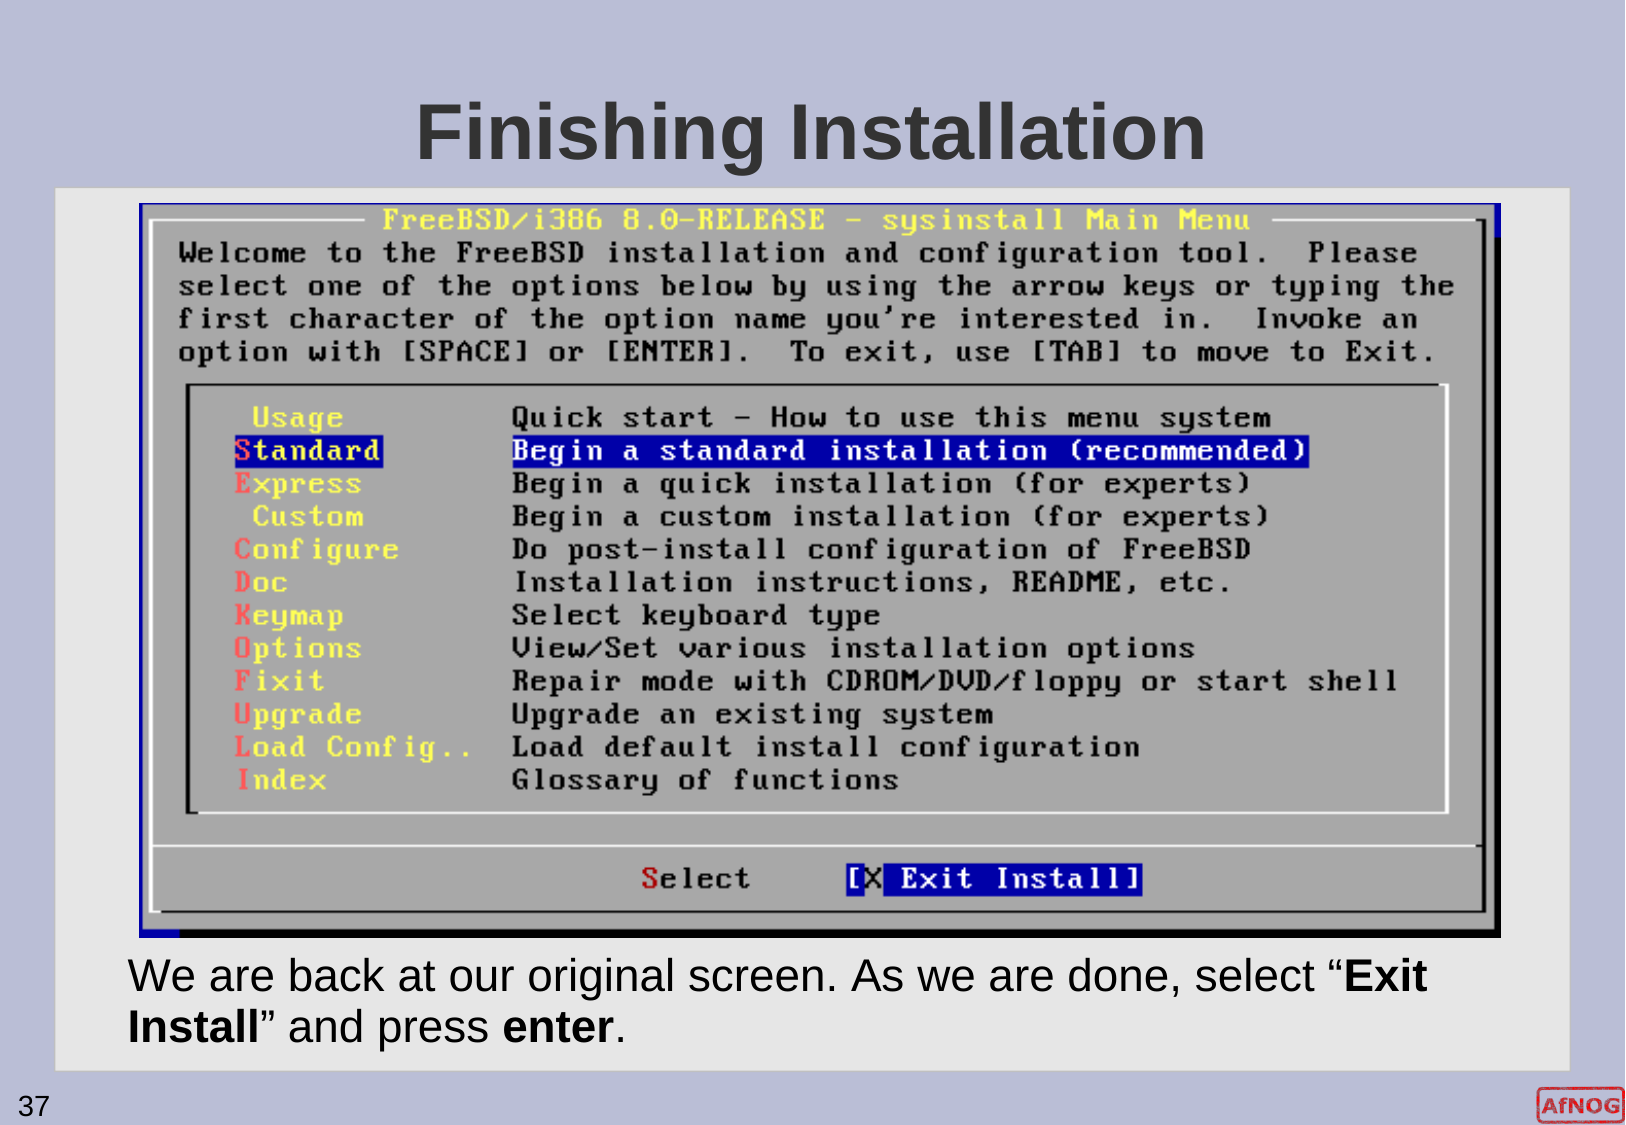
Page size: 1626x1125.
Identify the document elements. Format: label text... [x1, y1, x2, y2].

text_box We are back at our original screen. As we are done, select “Exit Install” and press enter. [112, 939, 1501, 1055]
picture [139, 203, 1501, 938]
picture [1535, 1085, 1626, 1125]
text_box Finishing Installation [54, 44, 1571, 215]
